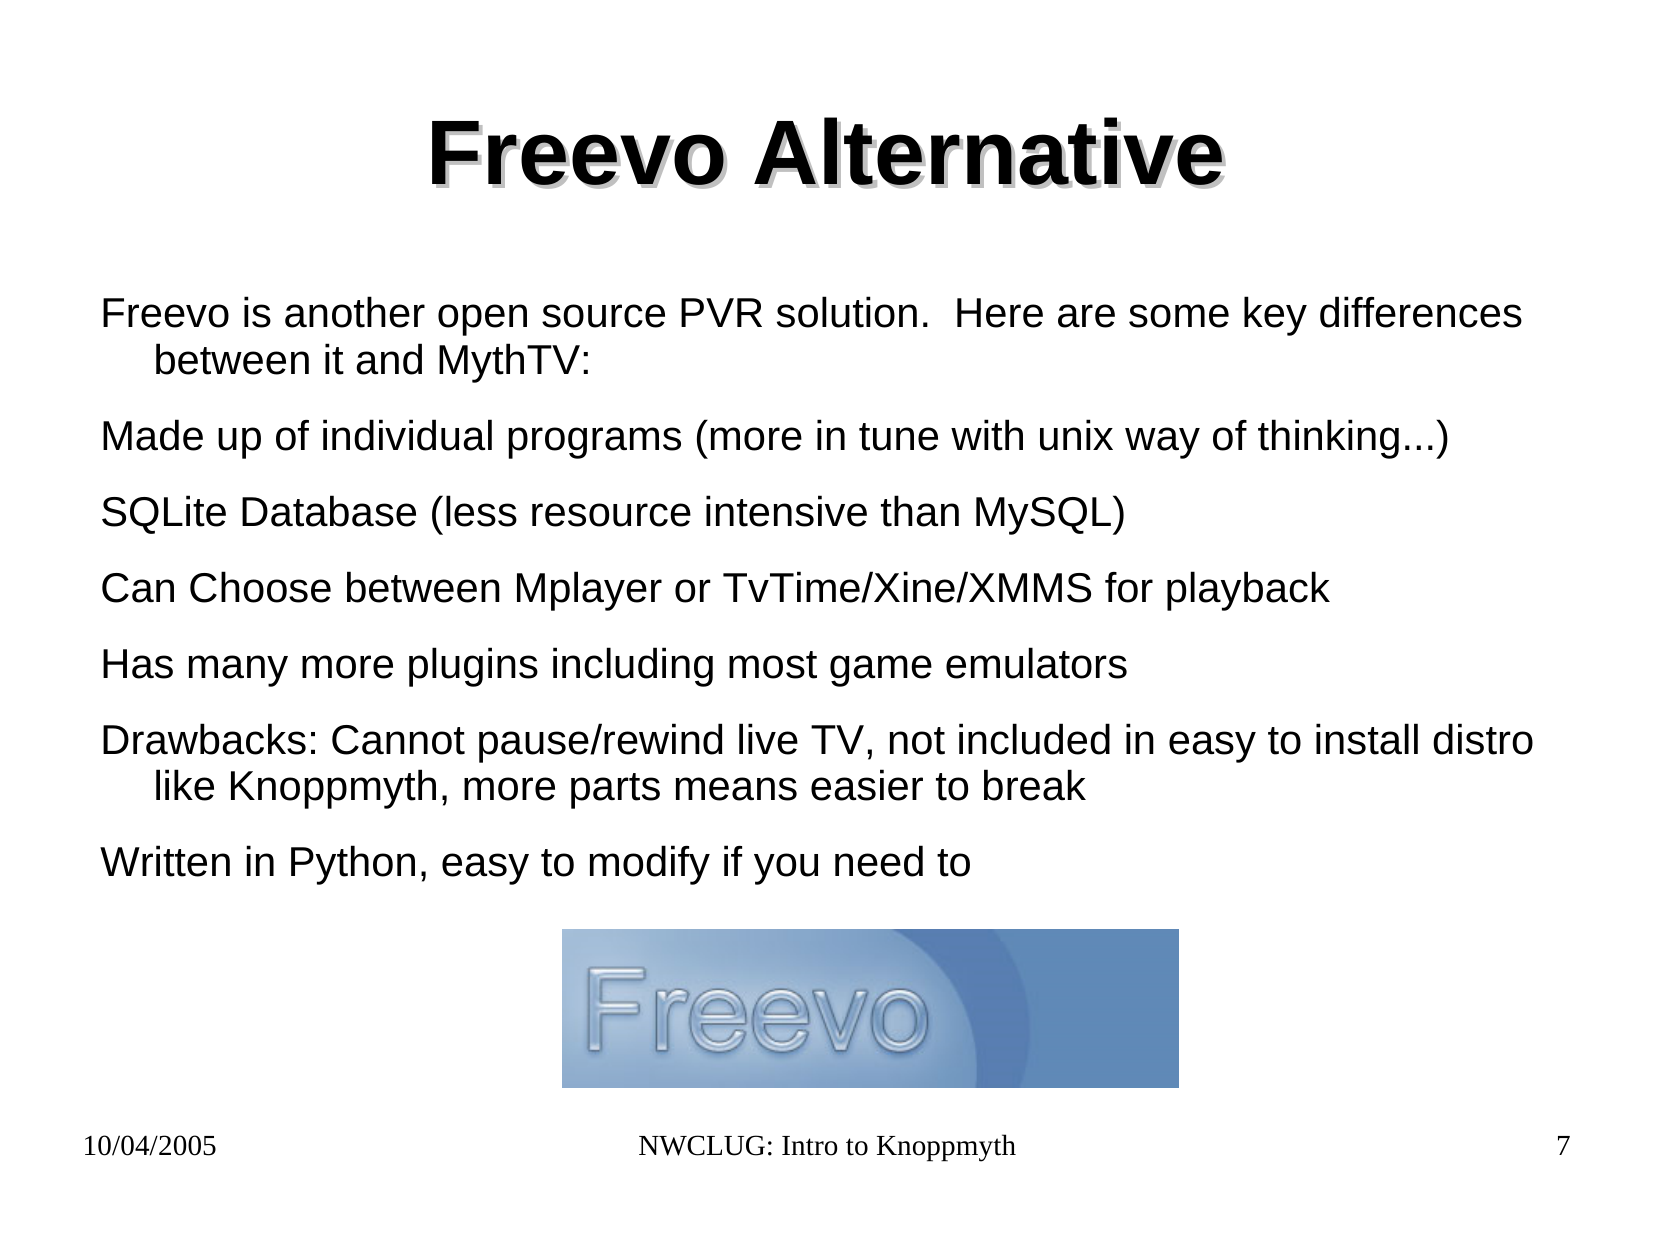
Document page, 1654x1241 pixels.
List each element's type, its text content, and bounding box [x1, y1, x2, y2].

list Freevo is another open source PVR solution. Here are some key differences between it and MythTV: Made up of individual programs (more in tune with unix way of thinking...) SQLite Database (less resource intensive than MySQL) Can Choose between Mplayer or TvTime/Xine/XMMS for playback Has many more plugins including most game emulators Drawbacks: Cannot pause/rewind live TV, not included in easy to install distro like Knoppmyth, more parts means easier to break Written in Python, easy to modify if you need to [82, 290, 1571, 1109]
picture [562, 929, 1179, 1088]
title Freevo Alternative [82, 49, 1571, 257]
